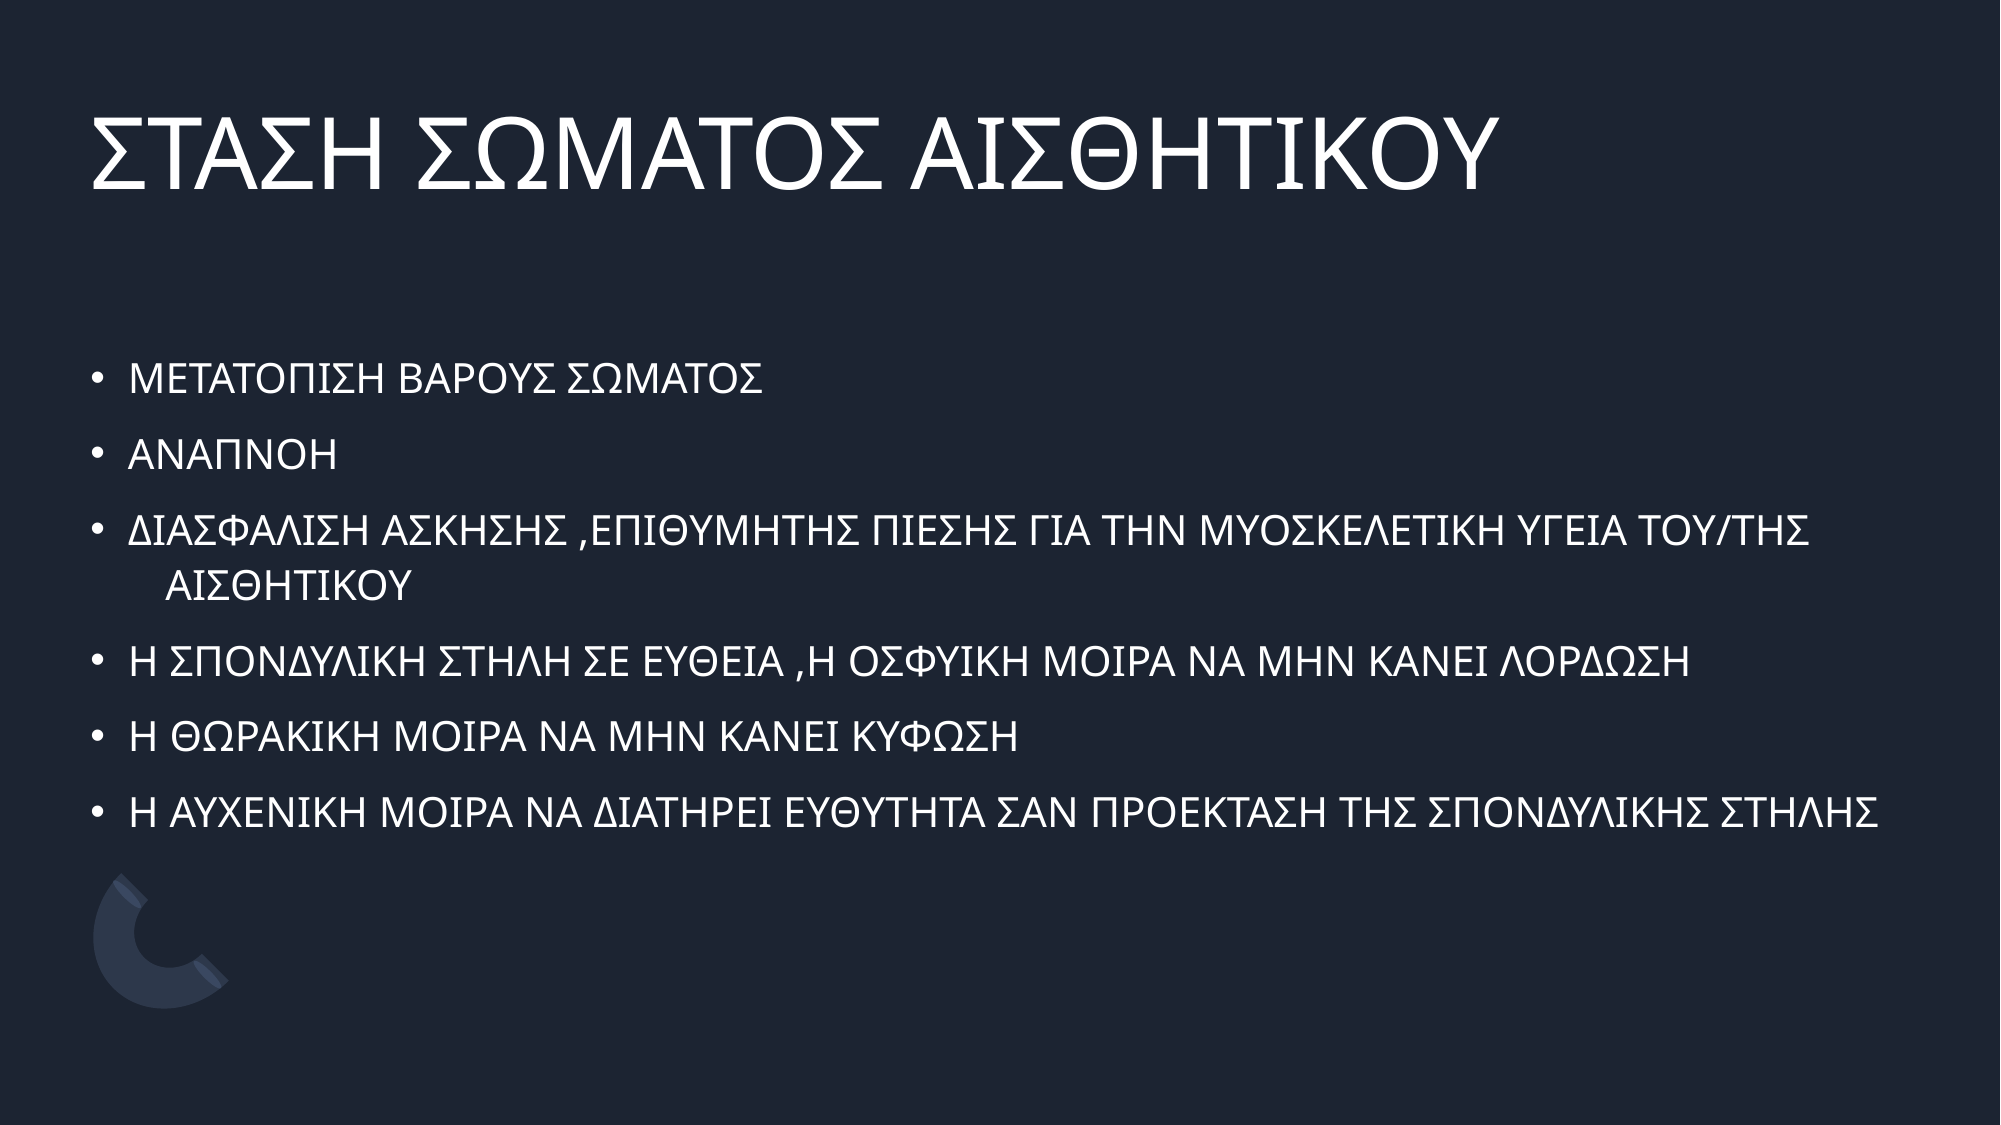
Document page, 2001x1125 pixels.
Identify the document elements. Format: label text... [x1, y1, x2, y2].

list ΜΕΤΑΤΟΠΙΣΗ ΒΑΡΟΥΣ ΣΩΜΑΤΟΣ ΑΝΑΠΝΟΗ ΔΙΑΣΦΑΛΙΣΗ ΑΣΚΗΣΗΣ ,ΕΠΙΘΥΜΗΤΗΣ ΠΙΕΣΗΣ ΓΙΑ ΤΗΝ ΜΥΟΣΚΕΛΕΤΙΚΗ ΥΓΕΙΑ ΤΟΥ/ΤΗΣ ΑΙΣΘΗΤΙΚΟΥ Η ΣΠΟΝΔΥΛΙΚΗ ΣΤΗΛΗ ΣΕ ΕΥΘΕΙΑ ,Η ΟΣΦΥΙΚΗ ΜΟΙΡΑ ΝΑ ΜΗΝ ΚΑΝΕΙ ΛΟΡΔΩΣΗ Η ΘΩΡΑΚΙΚΗ ΜΟΙΡΑ ΝΑ ΜΗΝ ΚΑΝΕΙ ΚΥΦΩΣΗ Η ΑΥΧΕΝΙΚΗ ΜΟΙΡΑ ΝΑ ΔΙΑΤΗΡΕΙ ΕΥΘΥΤΗΤΑ ΣΑΝ ΠΡΟΕΚΤΑΣΗ ΤΗΣ ΣΠΟΝΔΥΛΙΚΗΣ ΣΤΗΛΗΣ [90, 346, 1910, 1000]
title ΣΤΑΣΗ ΣΩΜΑΤΟΣ ΑΙΣΘΗΤΙΚΟΥ [90, 90, 1910, 309]
